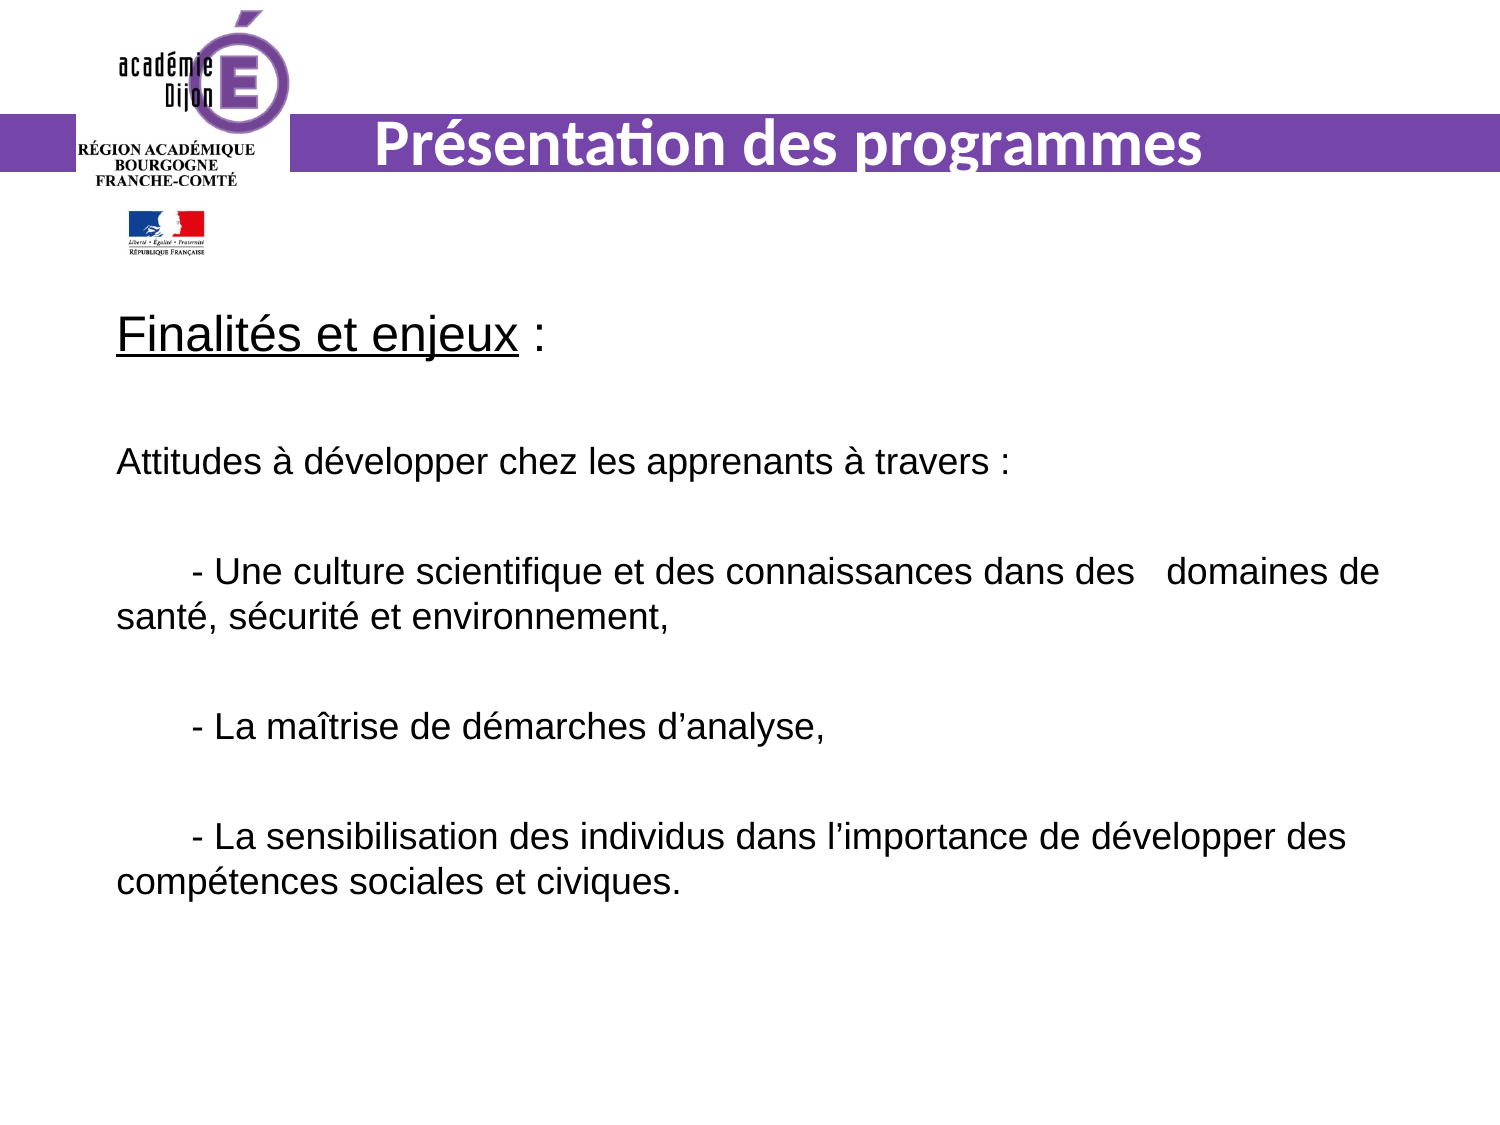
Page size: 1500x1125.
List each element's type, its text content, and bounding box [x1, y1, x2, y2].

text_box Présentation des programmes [360, 45, 1425, 232]
text_box Finalités et enjeux : Attitudes à développer chez les apprenants à travers : - Une culture scientifique et des connaissances dans des domaines de santé, sécurité et environnement, - La maîtrise de démarches d’analyse, - La sensibilisation des individus dans l’importance de développer des compétences sociales et civiques. [101, 294, 1451, 1003]
